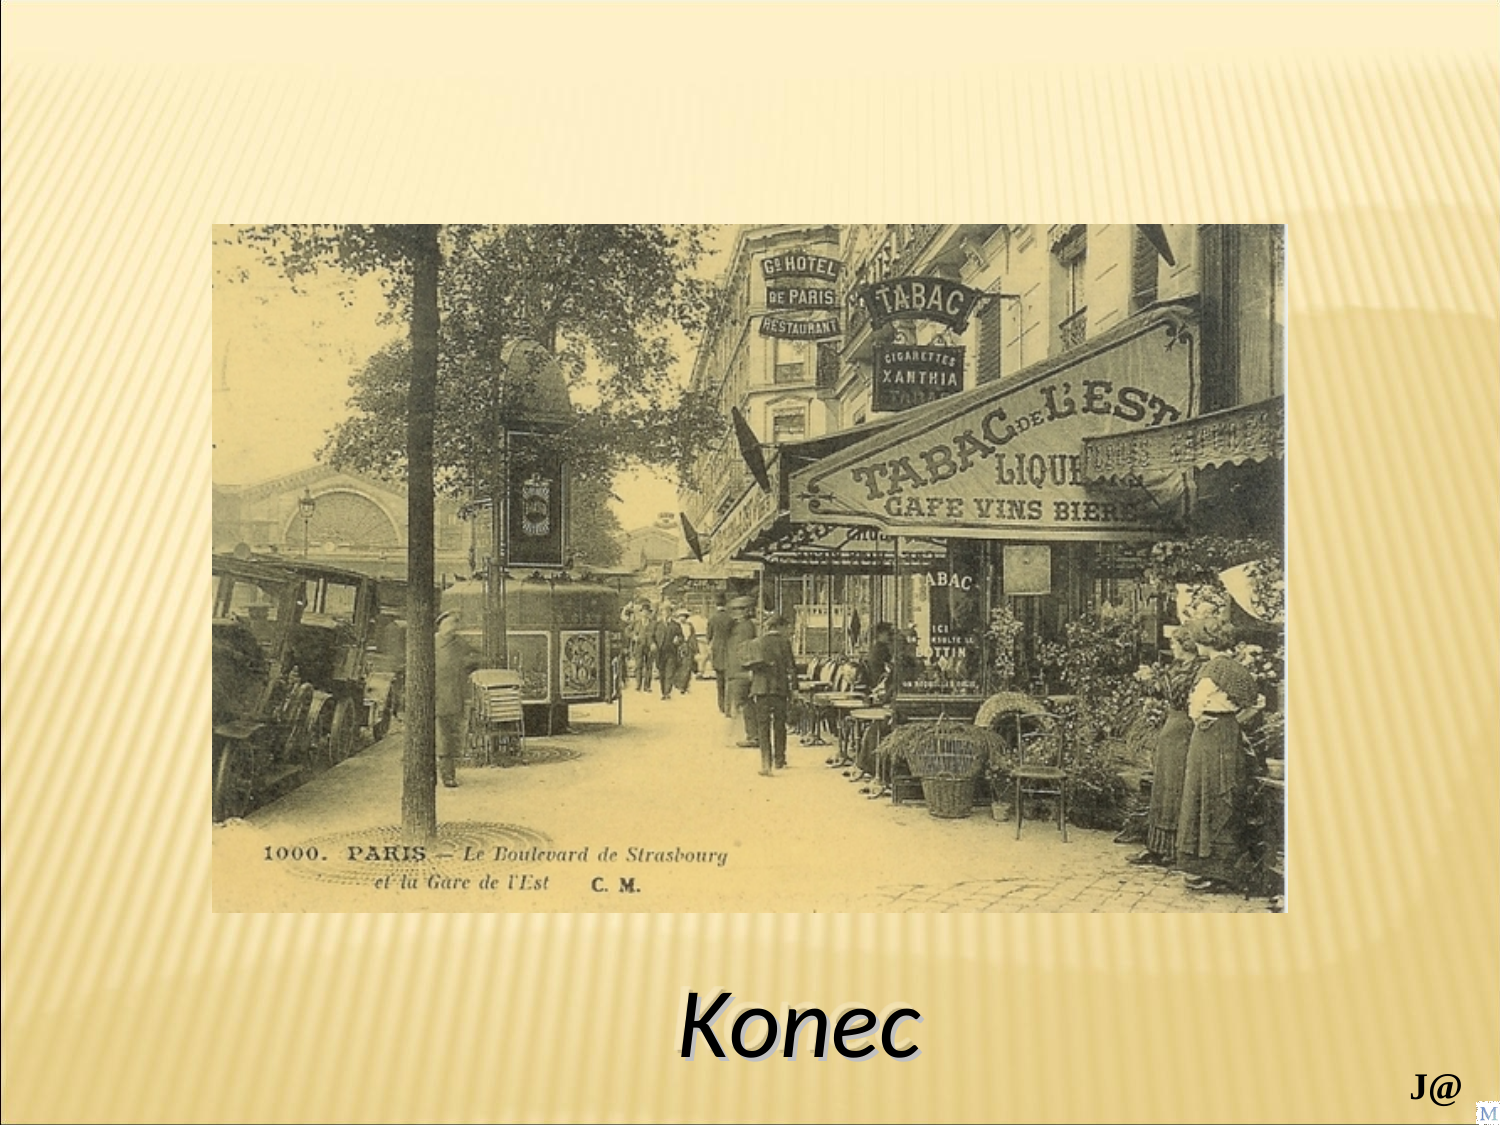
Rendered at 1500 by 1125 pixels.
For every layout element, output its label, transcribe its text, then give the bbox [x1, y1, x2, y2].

text_box J@ [1394, 1054, 1500, 1116]
text_box Konec [662, 950, 962, 1086]
picture [0, 0, 1500, 1125]
